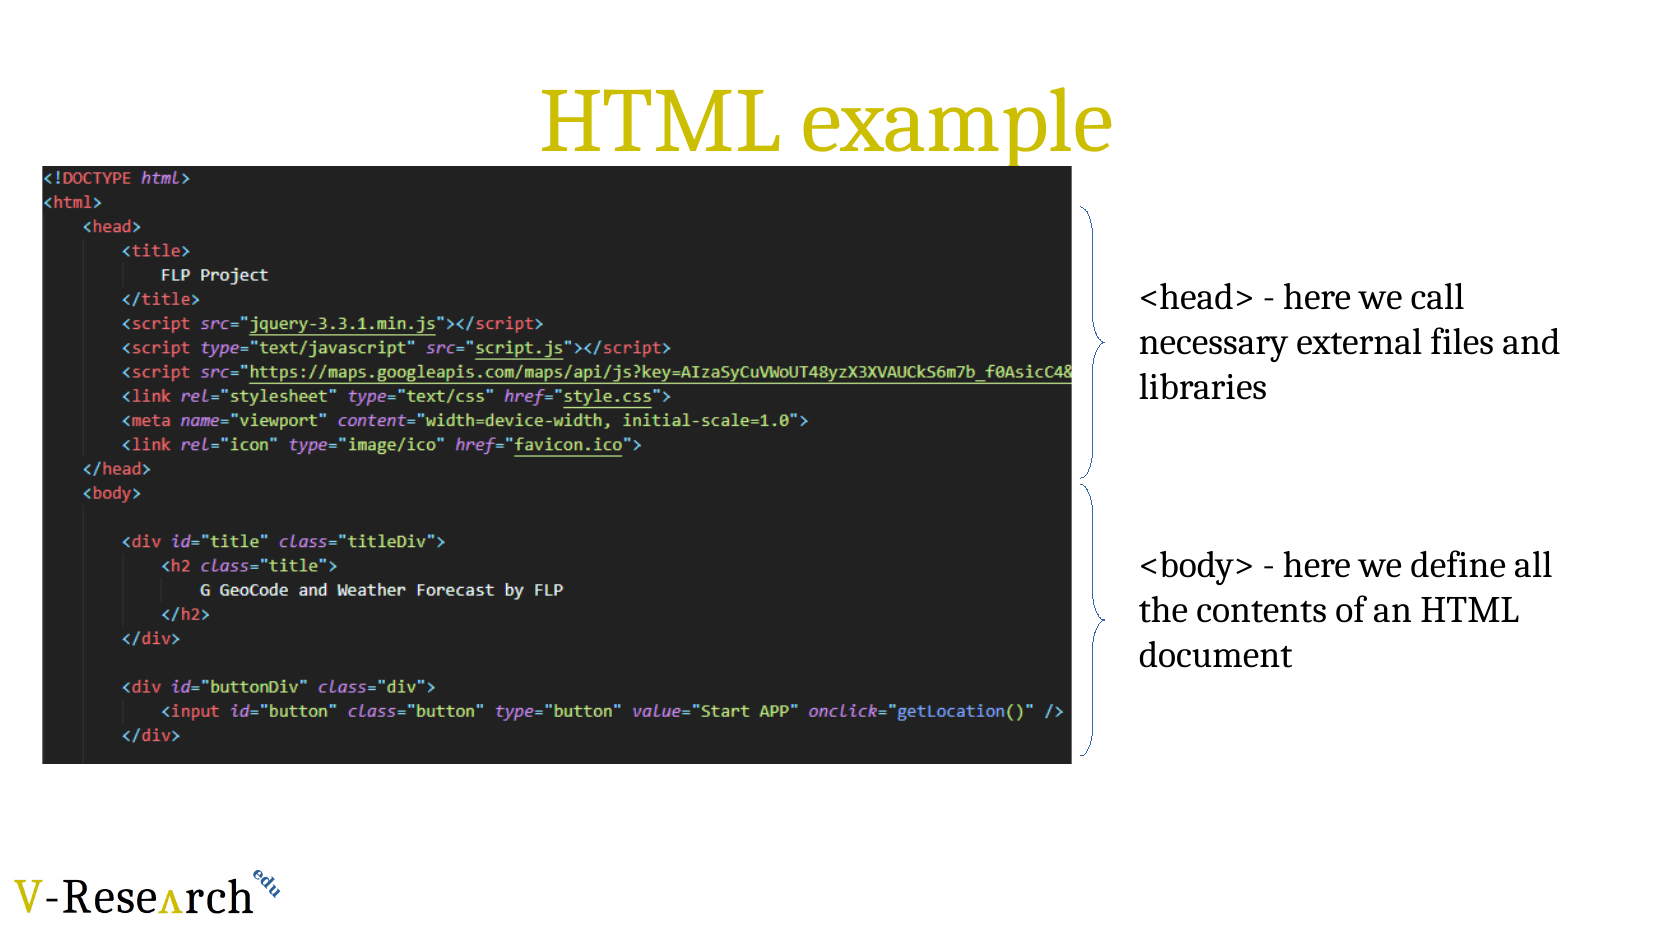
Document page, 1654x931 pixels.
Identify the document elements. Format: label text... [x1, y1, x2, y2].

text_box edu [222, 847, 333, 931]
title HTML example [82, 37, 1571, 193]
picture [42, 166, 1072, 764]
list <head> - here we call necessary external files and libraries [1138, 272, 1571, 428]
picture [11, 876, 255, 916]
text_box <body> - here we define all the contents of an HTML document [1138, 540, 1571, 696]
